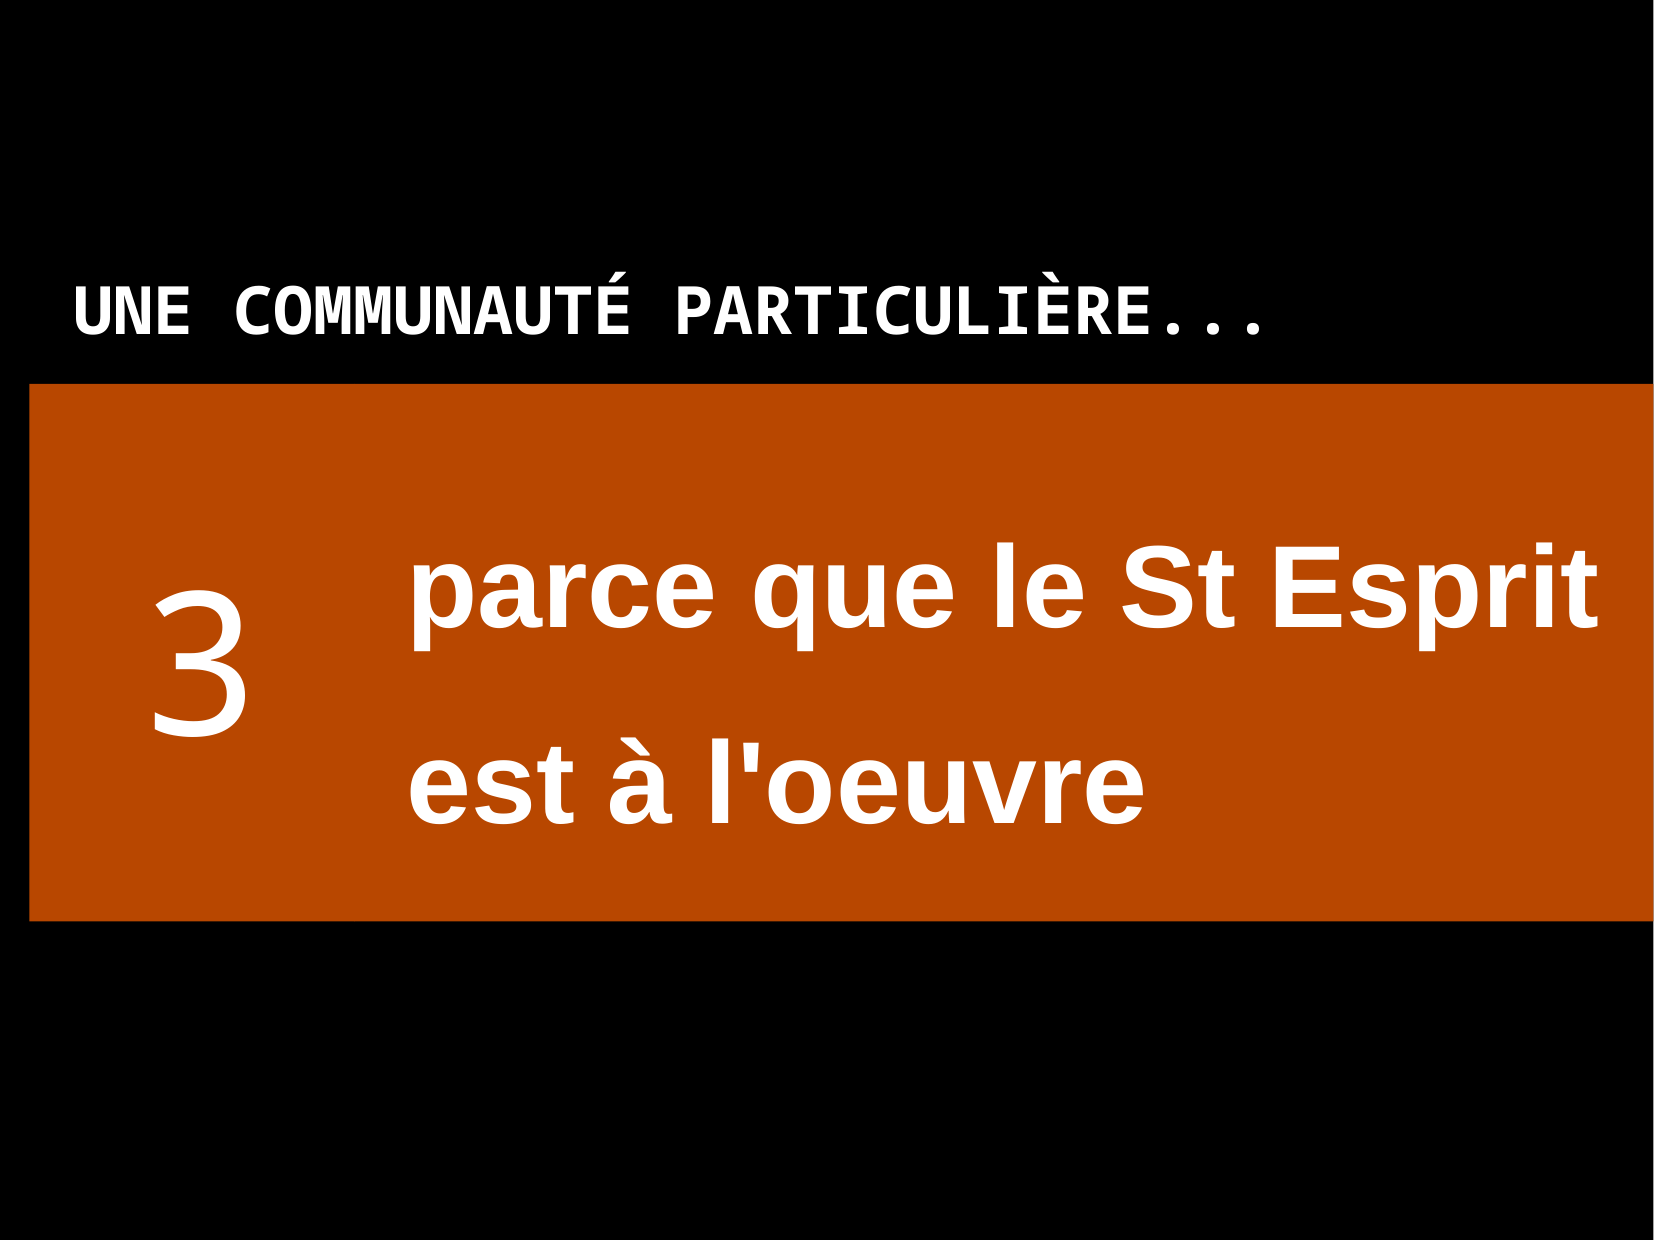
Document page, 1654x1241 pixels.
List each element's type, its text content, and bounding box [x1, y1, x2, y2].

text_box [29, 383, 354, 922]
text_box parce que le St Esprit est à l'oeuvre [354, 383, 1654, 922]
text_box UNE COMMUNAUTÉ PARTICULIÈRE... [59, 265, 1644, 358]
text_box 3 [125, 513, 296, 802]
